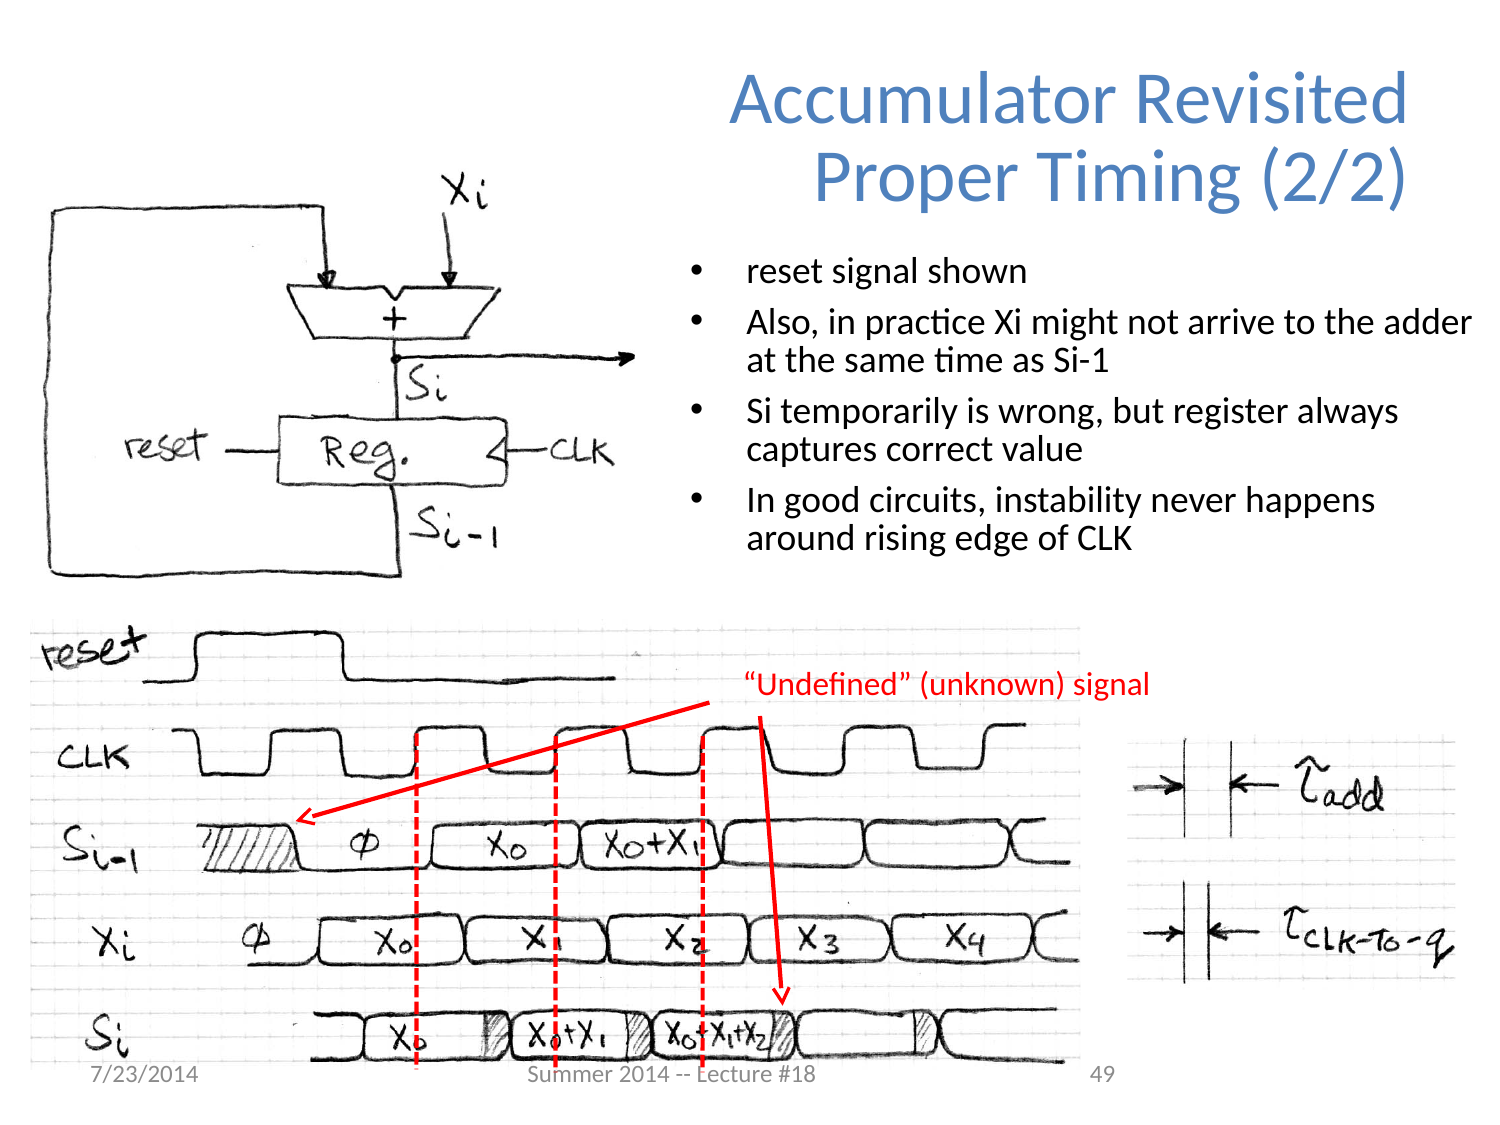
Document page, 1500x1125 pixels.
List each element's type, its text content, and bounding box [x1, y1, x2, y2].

title Accumulator Revisited Proper Timing (2/2) [508, 37, 1425, 241]
text_box “Undefined” (unknown) signal [727, 654, 1166, 710]
slide_number 7/23/2014 [75, 1042, 425, 1103]
list reset signal shown Also, in practice Xi might not arrive to the adder at the same time as Si-1 Si temporarily is wrong, but register always captures correct value In good circuits, instability never happens around rising edge of CLK [675, 245, 1500, 914]
footer Summer 2014 -- Lecture #18 [512, 1042, 988, 1103]
picture [1127, 734, 1456, 990]
picture [37, 164, 638, 580]
picture [30, 619, 1081, 1070]
slide_number <number> [1074, 1042, 1425, 1103]
